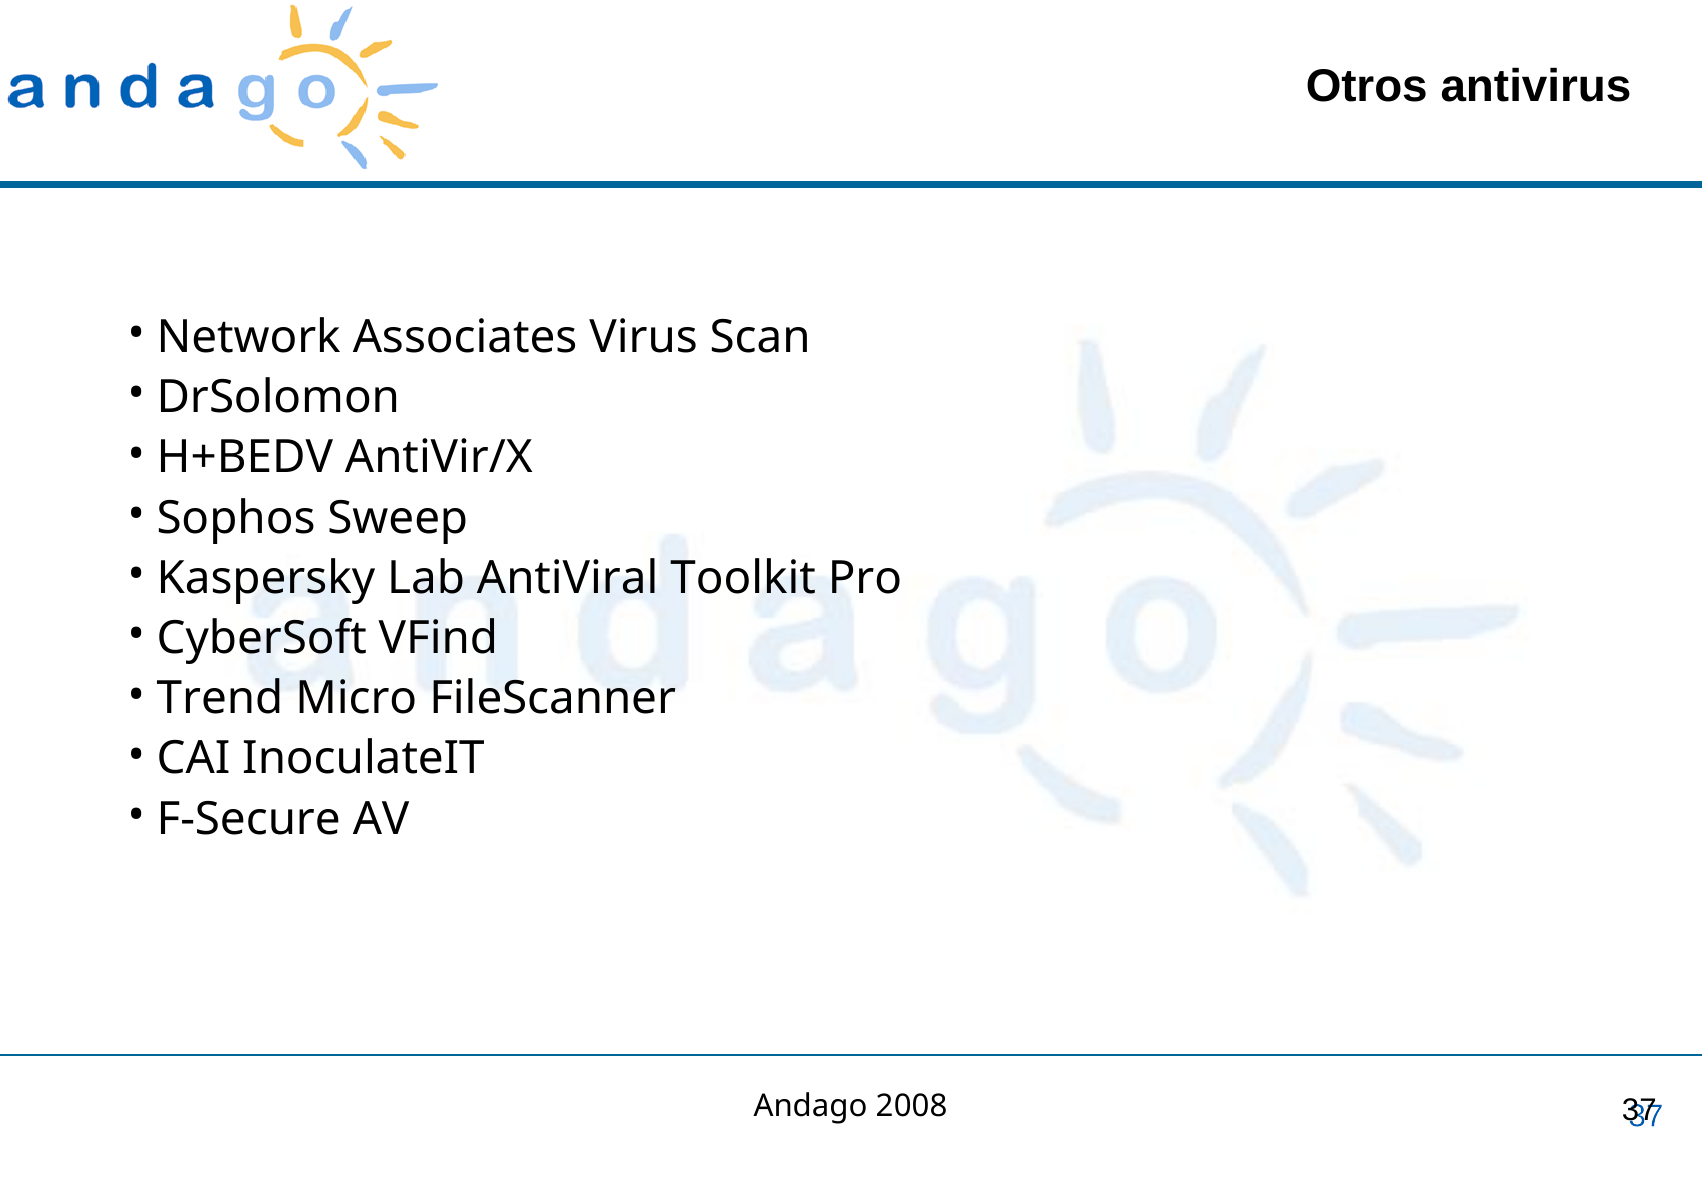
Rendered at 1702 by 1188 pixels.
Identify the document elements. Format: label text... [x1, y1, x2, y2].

picture [371, 324, 518, 342]
picture [536, 330, 548, 337]
picture [609, 324, 727, 342]
subtitle Network Associates Virus Scan DrSolomon H+BEDV AntiVir/X Sophos Sweep Kaspersky Lab AntiViral Toolkit Pro CyberSoft VFind Trend Micro FileScanner CAI InoculateIT F-Secure AV [127, 342, 1575, 1056]
picture [0, 0, 255, 175]
picture [276, 330, 290, 342]
picture [362, 324, 372, 338]
picture [432, 330, 446, 342]
picture [324, 324, 363, 342]
picture [521, 324, 597, 342]
picture [716, 324, 1538, 342]
picture [225, 324, 320, 342]
picture [248, 333, 254, 342]
picture [595, 324, 610, 342]
picture [790, 330, 803, 342]
title Otros antivirus [255, 0, 1702, 181]
